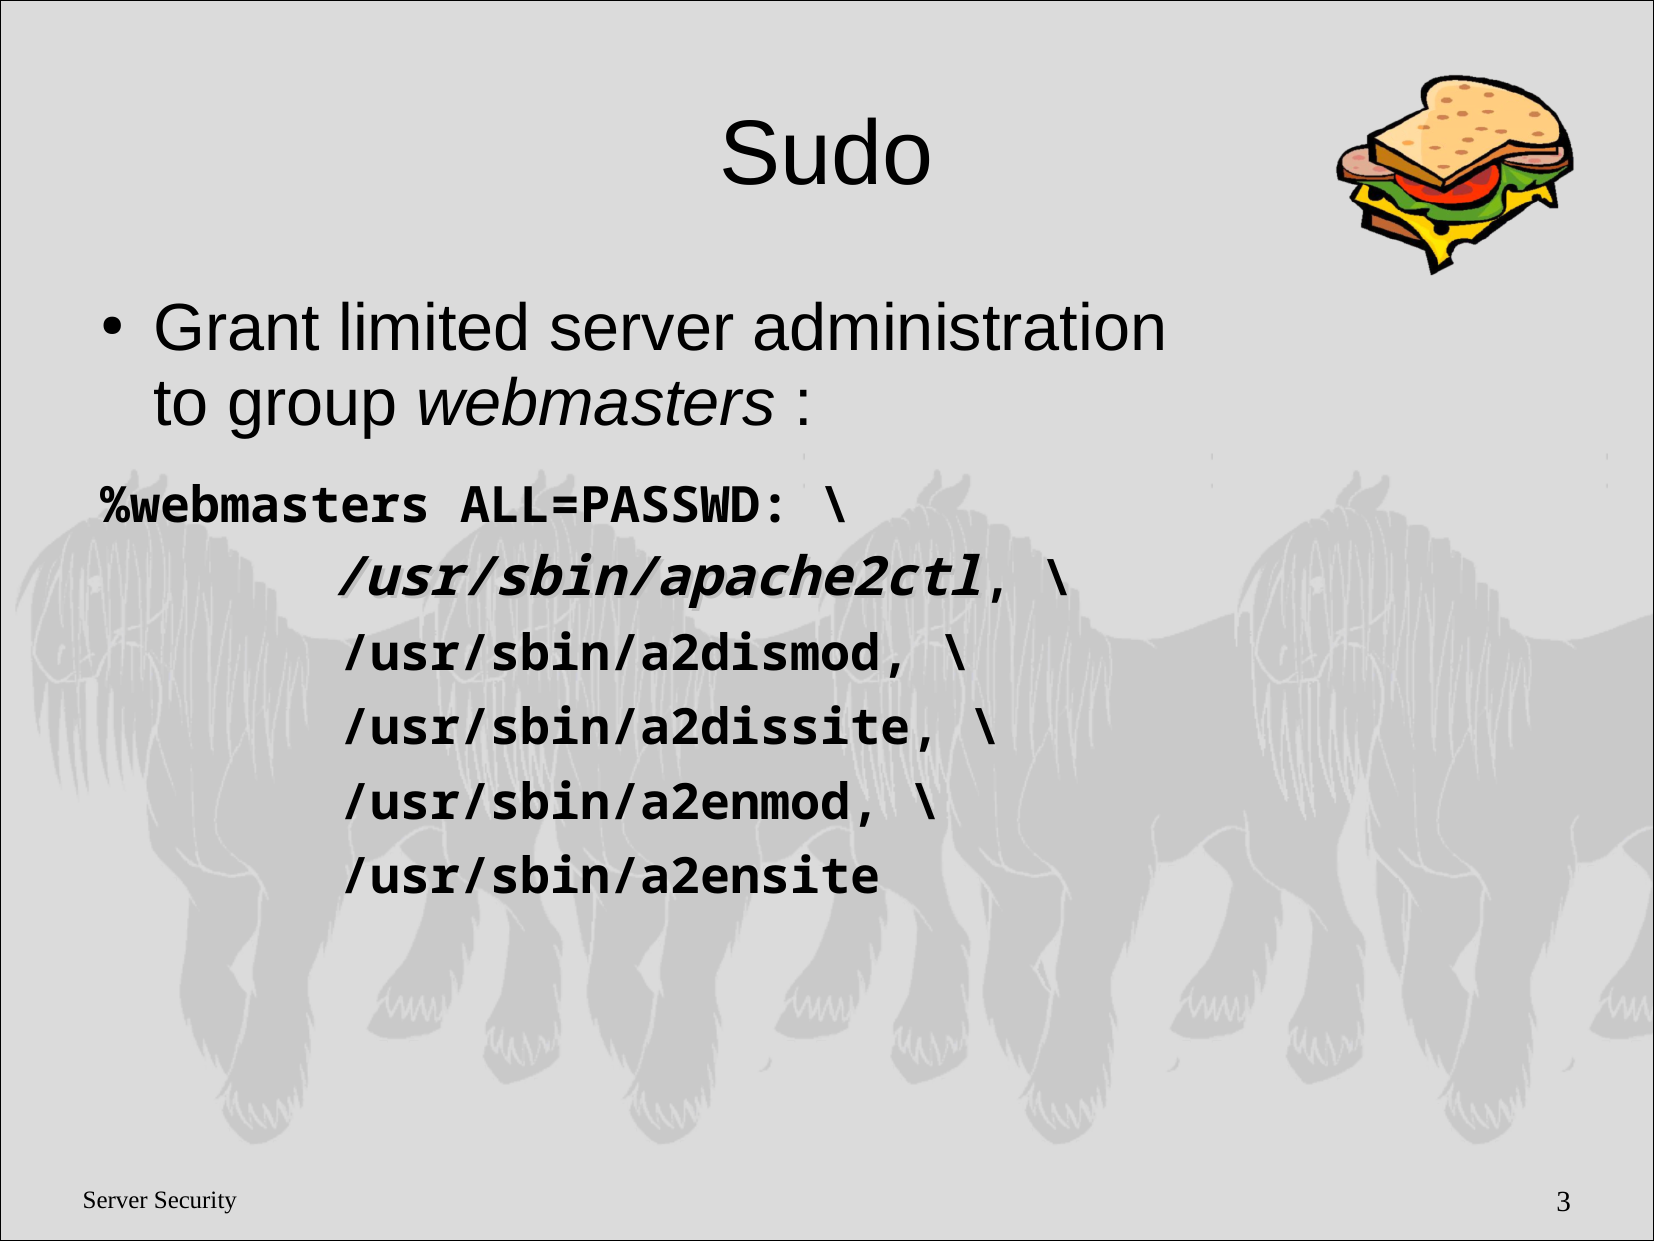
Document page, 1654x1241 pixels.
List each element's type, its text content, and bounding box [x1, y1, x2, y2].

title Sudo [82, 56, 1571, 250]
list Grant limited server administration to group webmasters : %webmasters ALL=PASSWD: \ /usr/sbin/apache2ctl, \ /usr/sbin/a2dismod, \ /usr/sbin/a2dissite, \ /usr/sbin/a2enmod, \ /usr/sbin/a2ensite [82, 290, 1571, 1094]
picture [1334, 74, 1576, 276]
